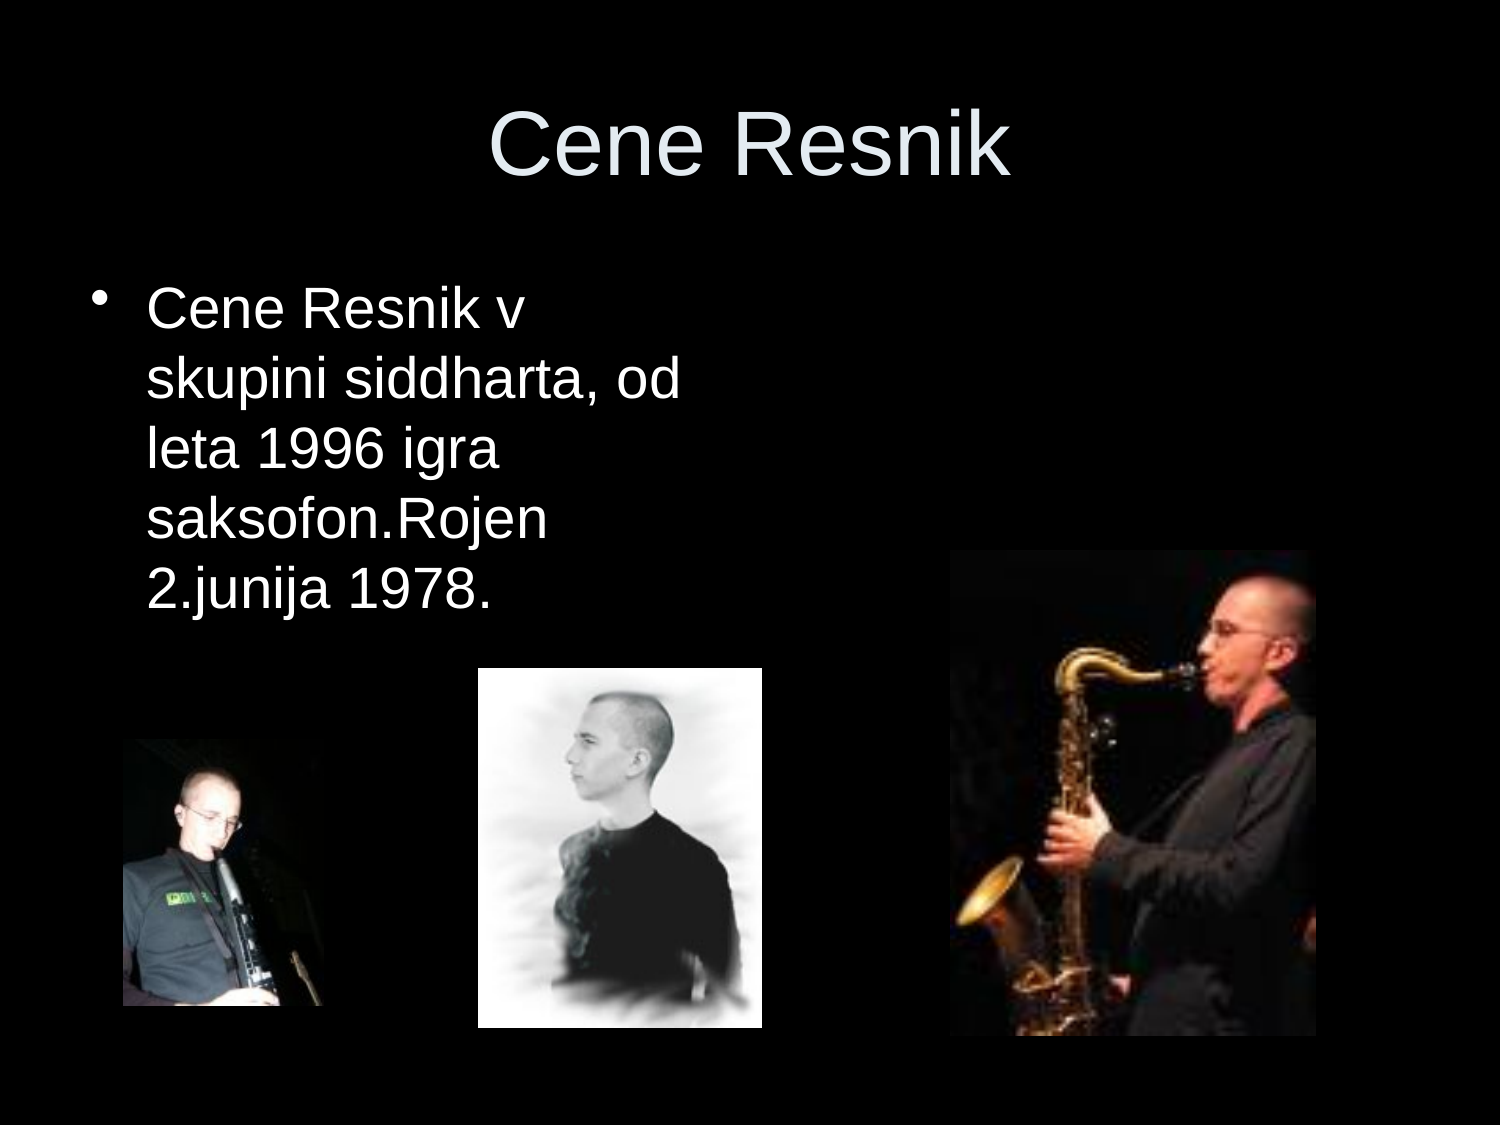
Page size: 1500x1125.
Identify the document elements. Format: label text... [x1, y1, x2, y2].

title Cene Resnik [75, 45, 1425, 233]
picture [123, 739, 324, 1006]
picture [950, 550, 1316, 1036]
list Cene Resnik v skupini siddharta, od leta 1996 igra saksofon.Rojen 2.junija 1978. [75, 262, 738, 1005]
picture [478, 668, 762, 1028]
